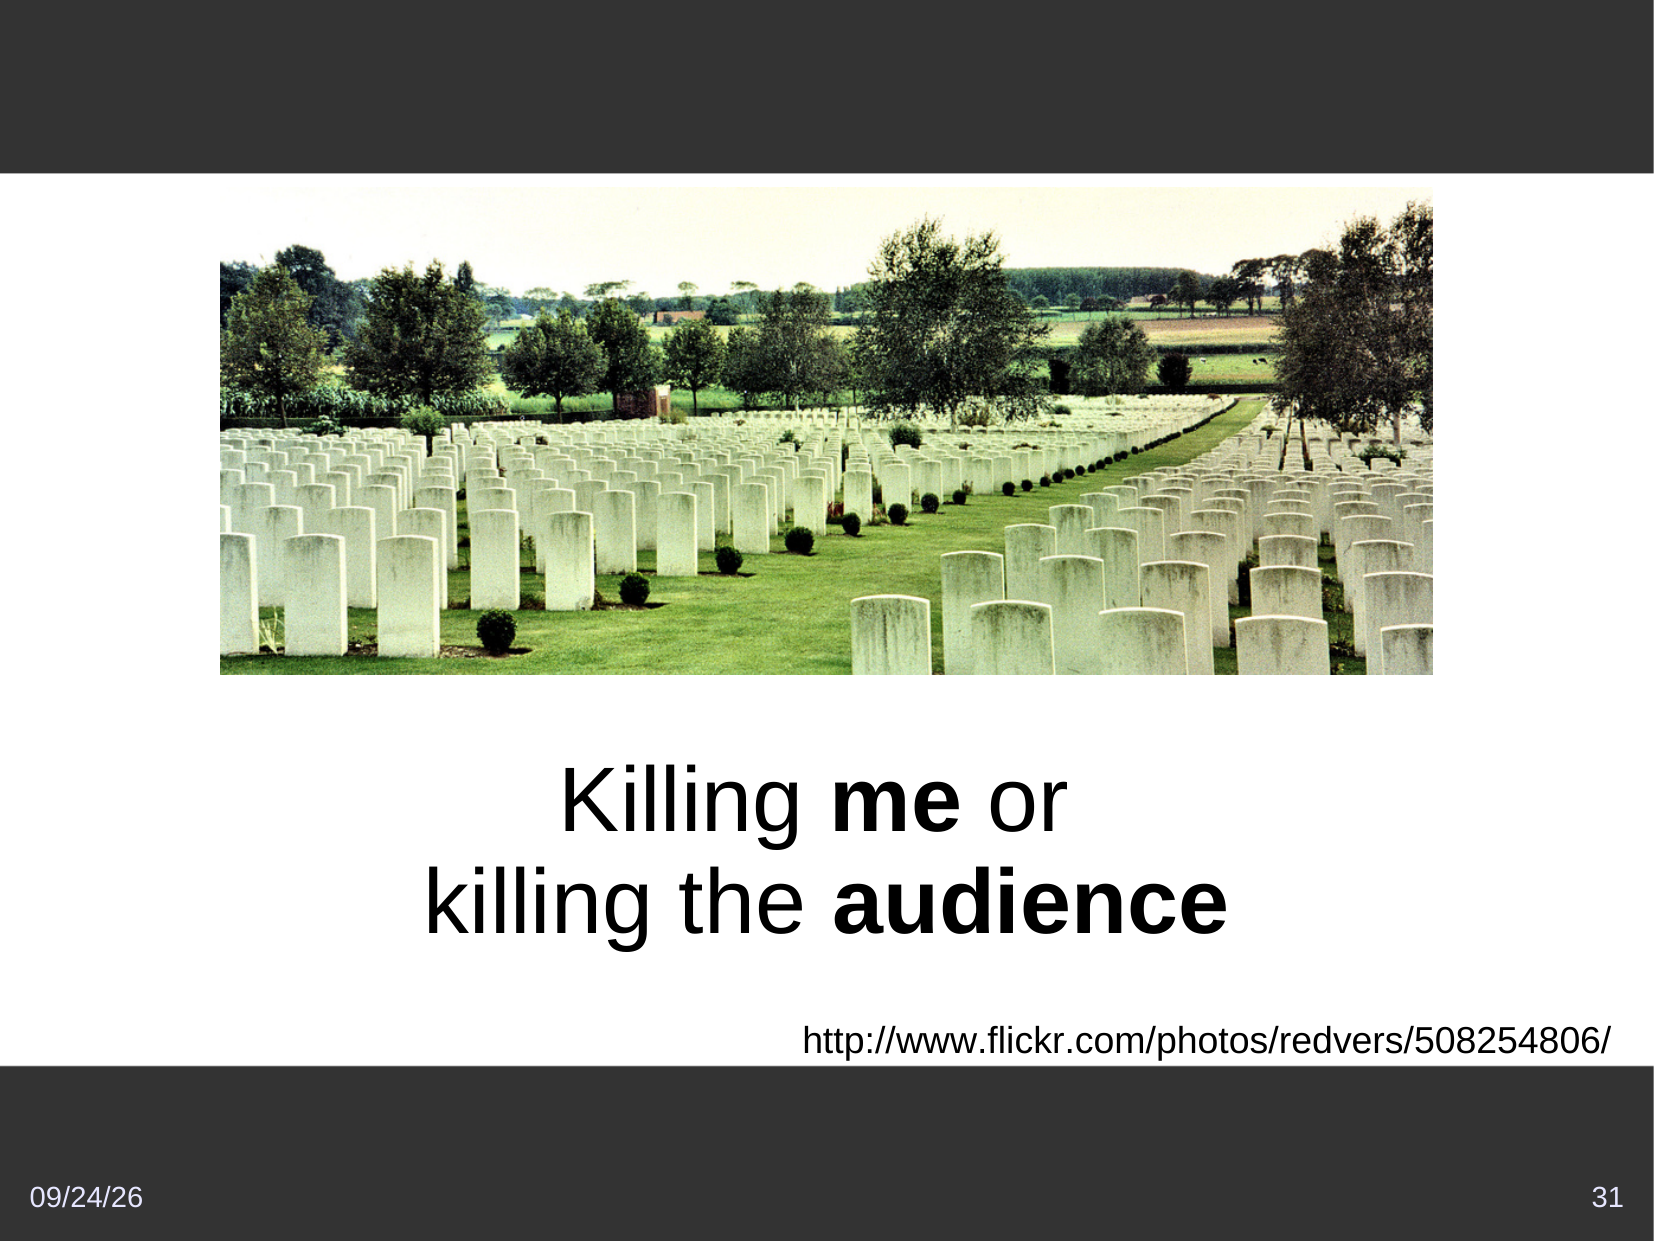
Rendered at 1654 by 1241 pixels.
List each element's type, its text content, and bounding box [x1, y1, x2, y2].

picture [0, 0, 1654, 1241]
text_box http://www.flickr.com/photos/redvers/508254806/ [787, 1012, 1631, 1070]
subtitle Killing me or killing the audience [29, 675, 1625, 1027]
